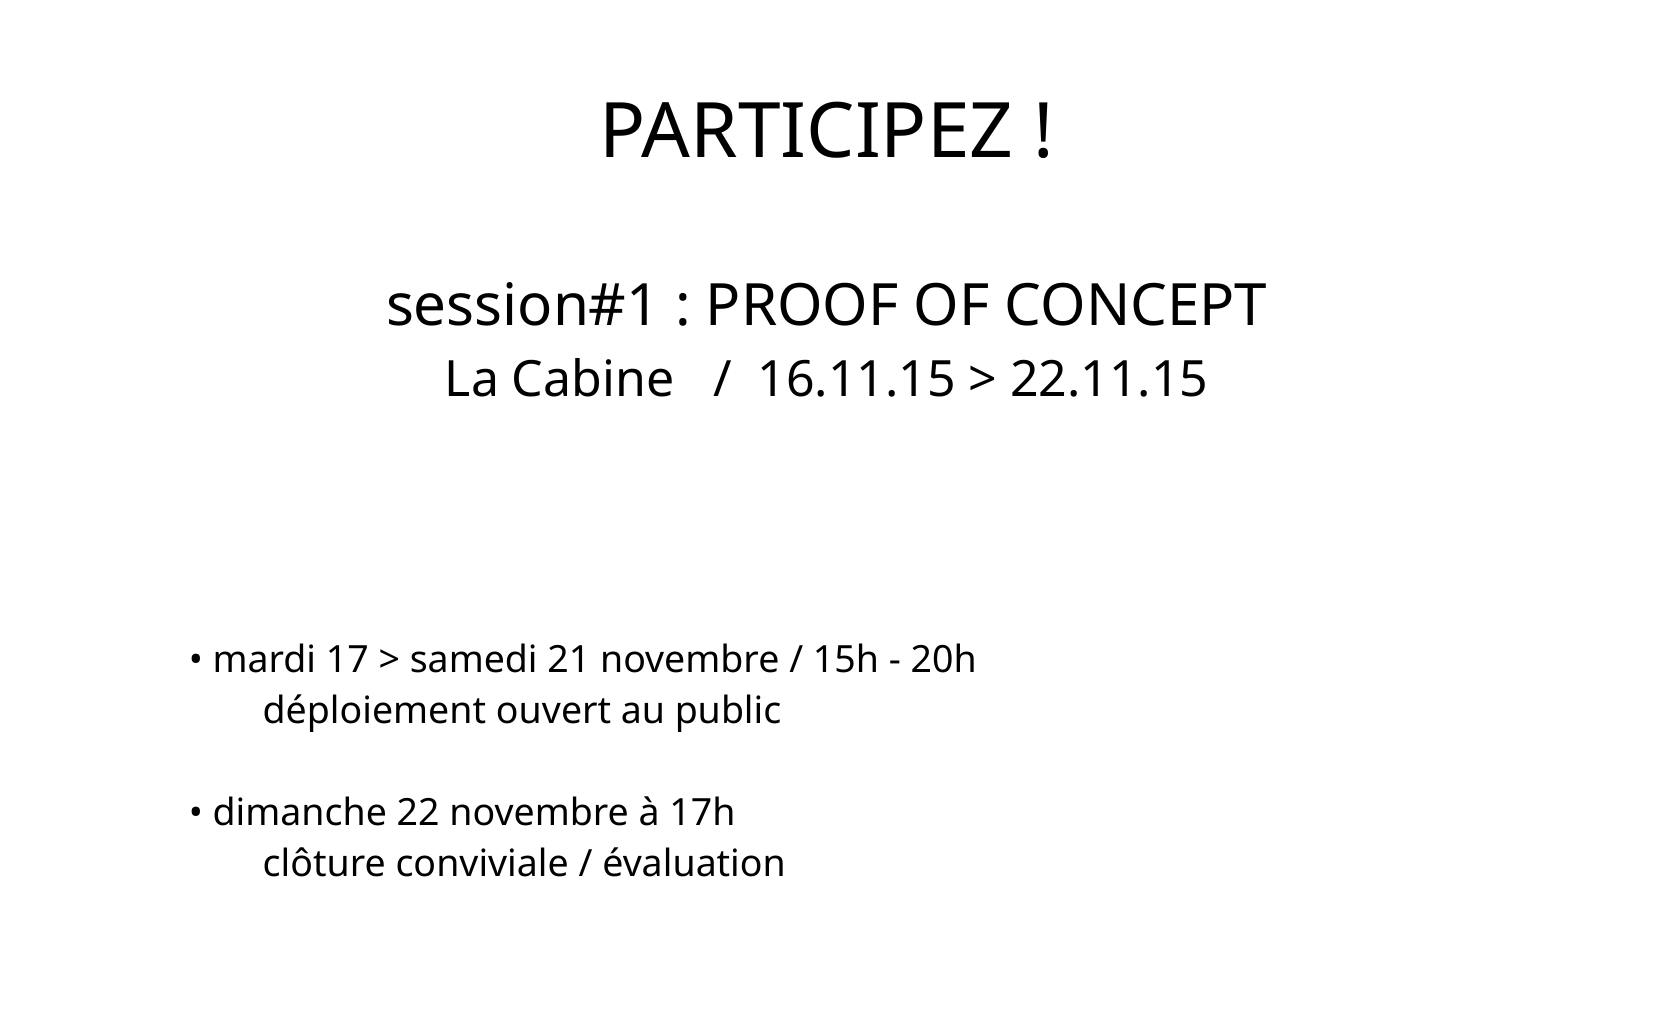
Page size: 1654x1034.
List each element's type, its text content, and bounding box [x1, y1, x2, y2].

title PARTICIPEZ ! [82, 41, 1571, 214]
subtitle session#1 : PROOF OF CONCEPT La Cabine / 16.11.15 > 22.11.15 • mardi 17 > samedi 21 novembre / 15h - 20h déploiement ouvert au public • dimanche 22 novembre à 17h clôture conviviale / évaluation [82, 241, 1571, 842]
